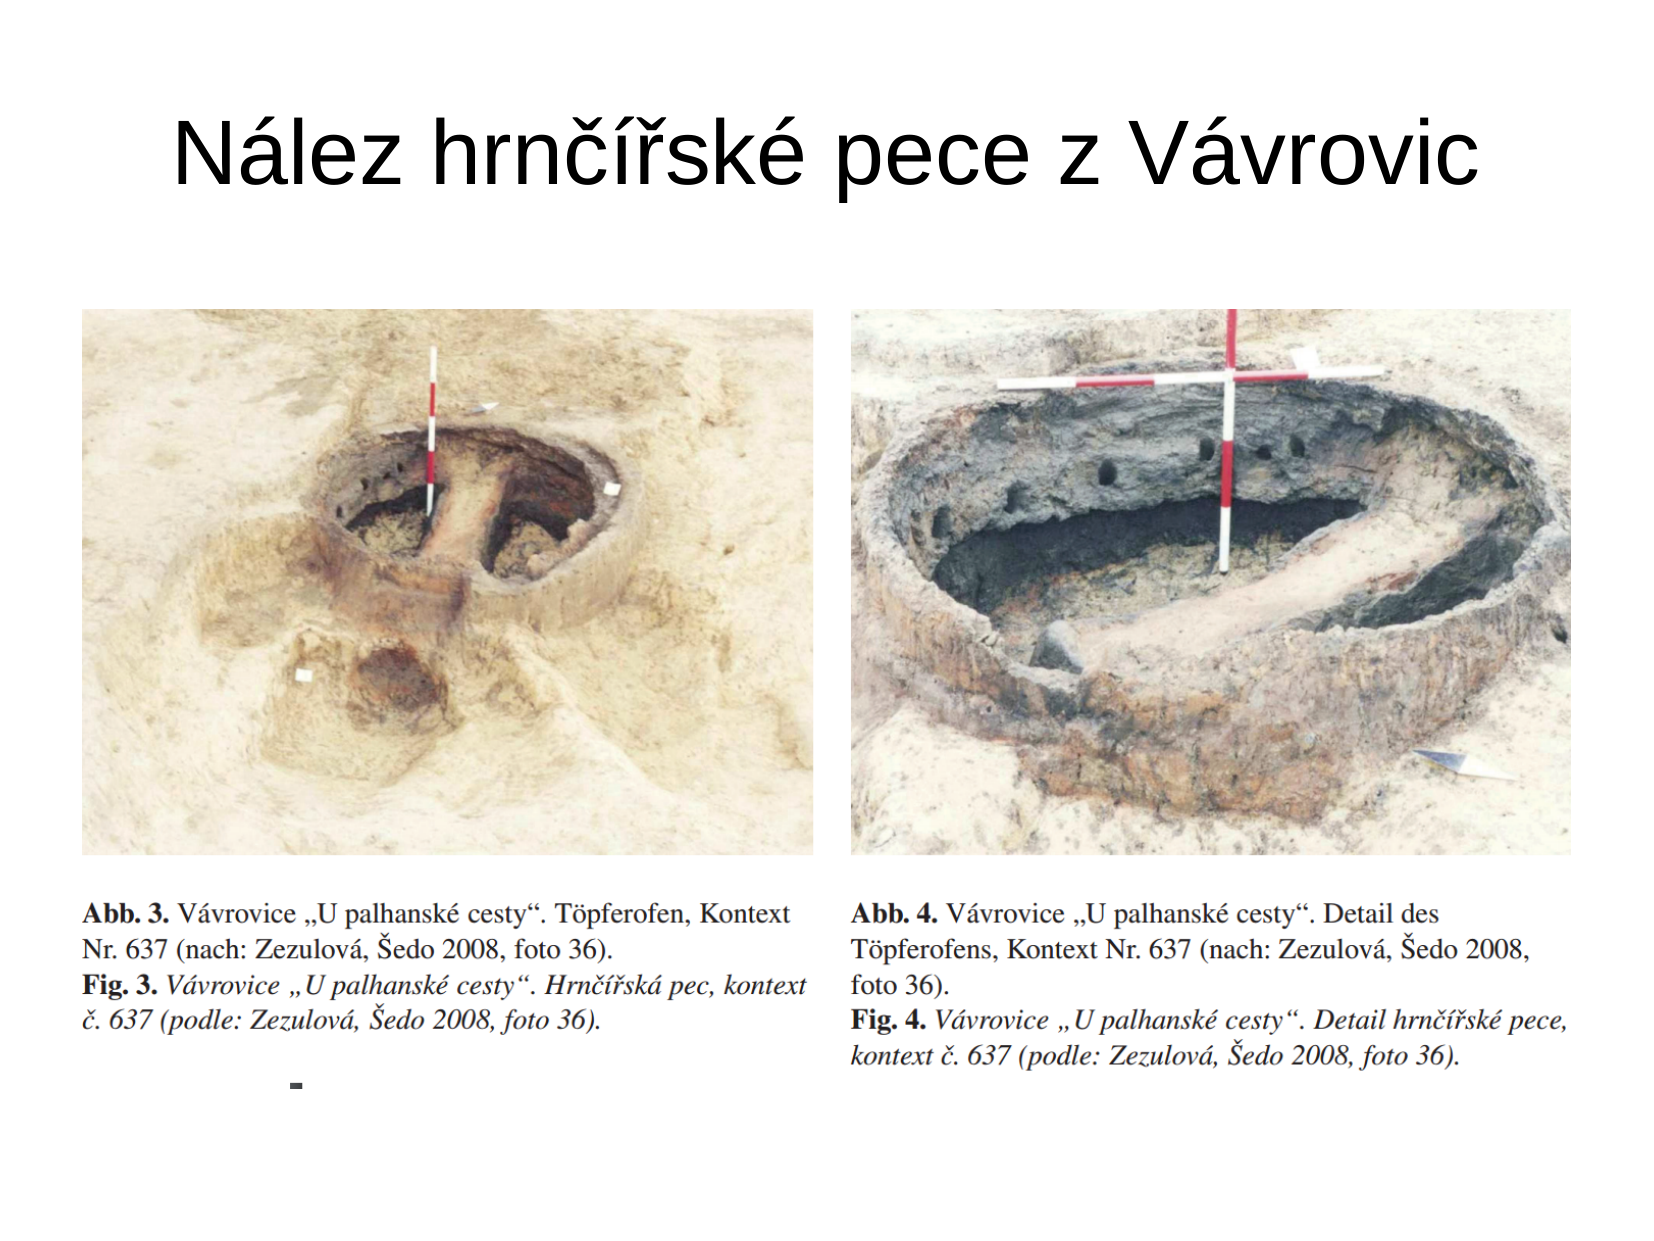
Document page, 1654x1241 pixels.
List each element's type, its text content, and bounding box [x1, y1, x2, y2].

picture [82, 309, 1571, 1089]
title Nález hrnčířské pece z Vávrovic [82, 49, 1571, 257]
